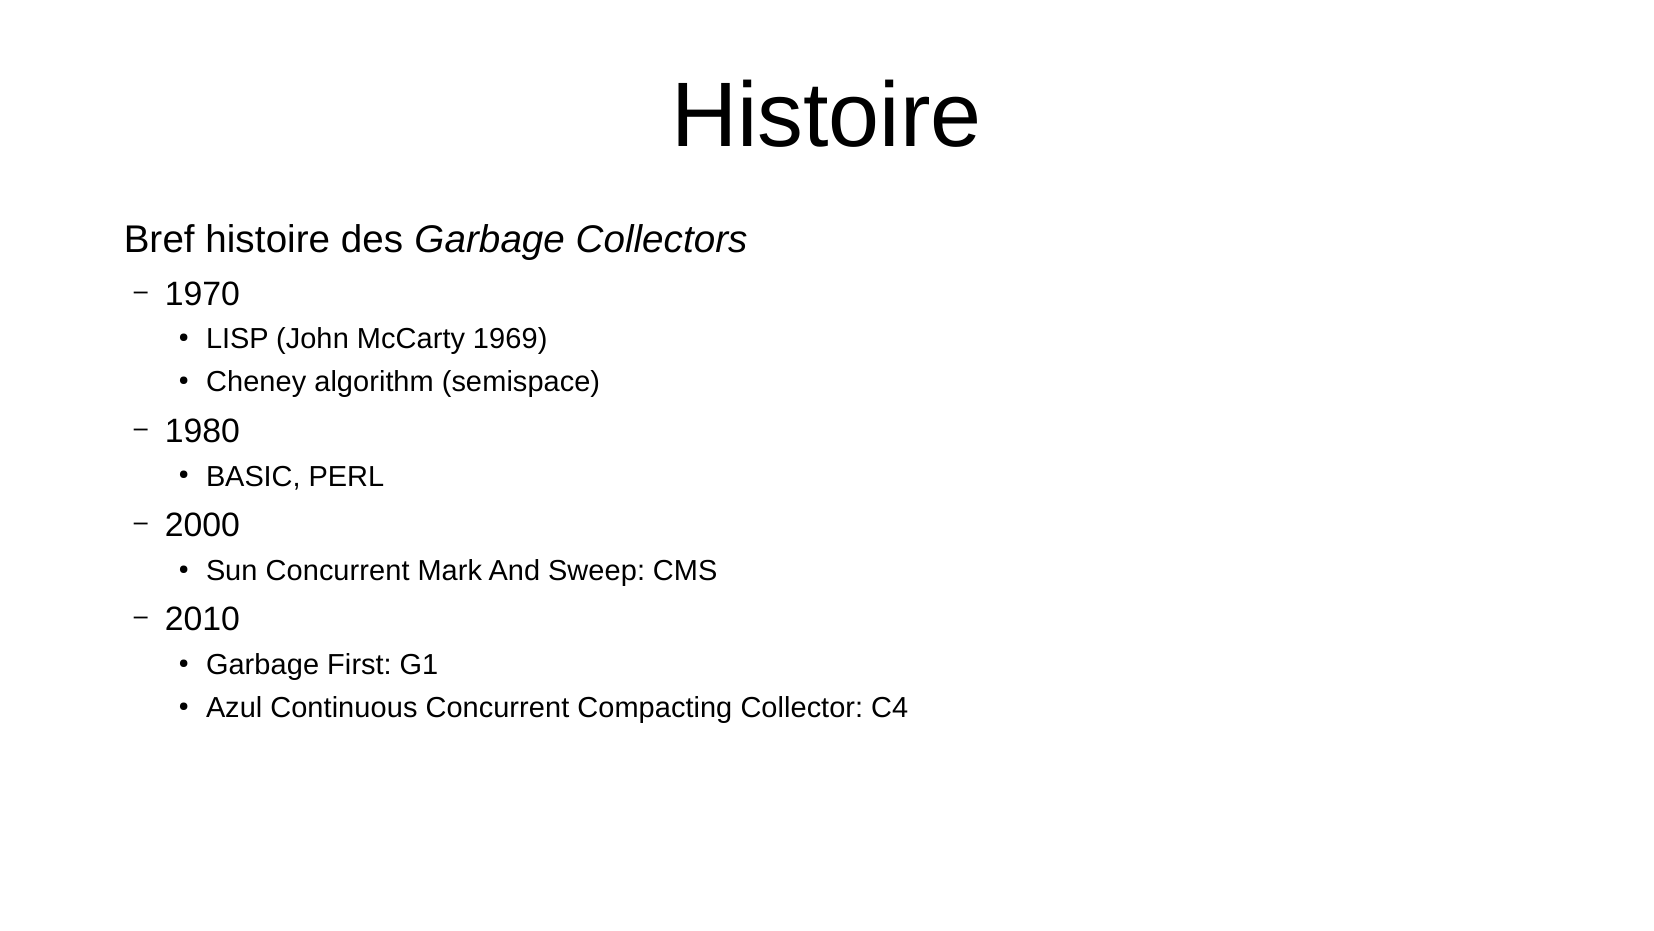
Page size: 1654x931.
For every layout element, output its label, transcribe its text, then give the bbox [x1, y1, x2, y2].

title Histoire [82, 37, 1571, 193]
list Bref histoire des Garbage Collectors 1970 LISP (John McCarty 1969) Cheney algorithm (semispace) 1980 BASIC, PERL 2000 Sun Concurrent Mark And Sweep: CMS 2010 Garbage First: G1 Azul Continuous Concurrent Compacting Collector: C4 [82, 217, 1571, 758]
